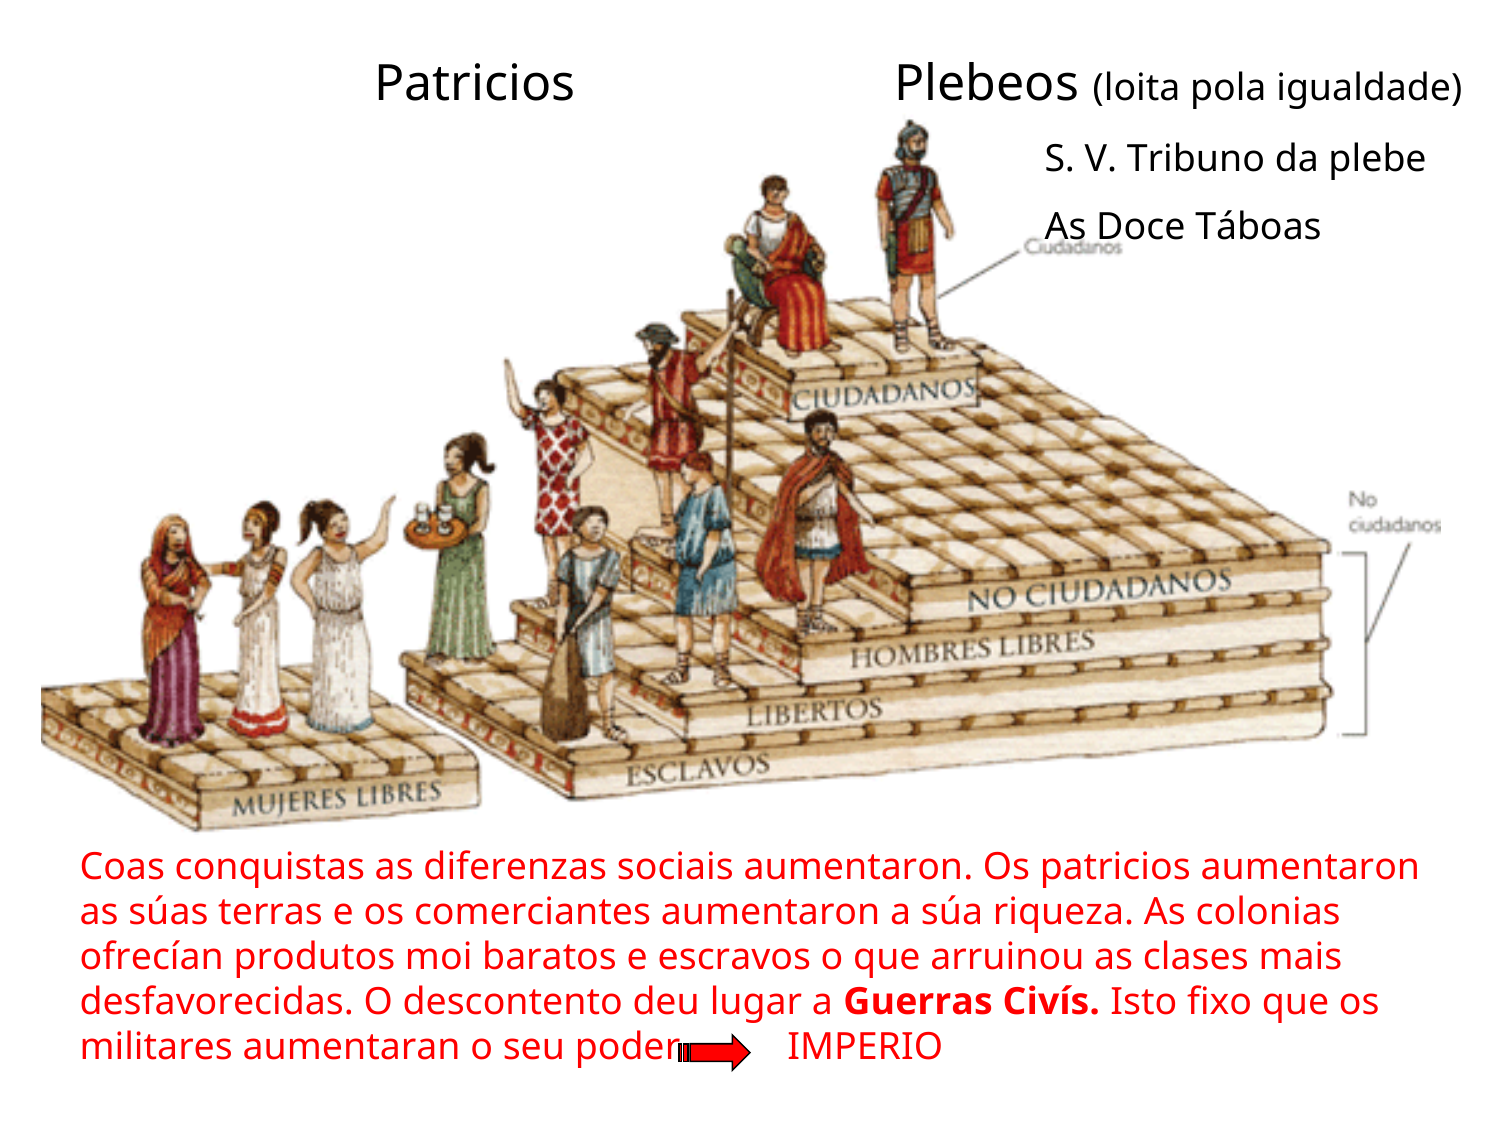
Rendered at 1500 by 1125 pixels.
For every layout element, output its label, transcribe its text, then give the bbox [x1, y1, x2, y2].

text_box [684, 1044, 688, 1061]
text_box Coas conquistas as diferenzas sociais aumentaron. Os patricios aumentaron as súas terras e os comerciantes aumentaron a súa riqueza. As colonias ofrecían produtos moi baratos e escravos o que arruinou as clases mais desfavorecidas. O descontento deu lugar a Guerras Civís. Isto fixo que os militares aumentaran o seu poder. IMPERIO [64, 834, 1447, 1075]
text_box Plebeos (loita pola igualdade) S. V. Tribuno da plebe As Doce Táboas [879, 42, 1495, 255]
text_box Patricios [360, 42, 633, 119]
picture [41, 113, 1441, 835]
text_box [690, 1034, 751, 1071]
